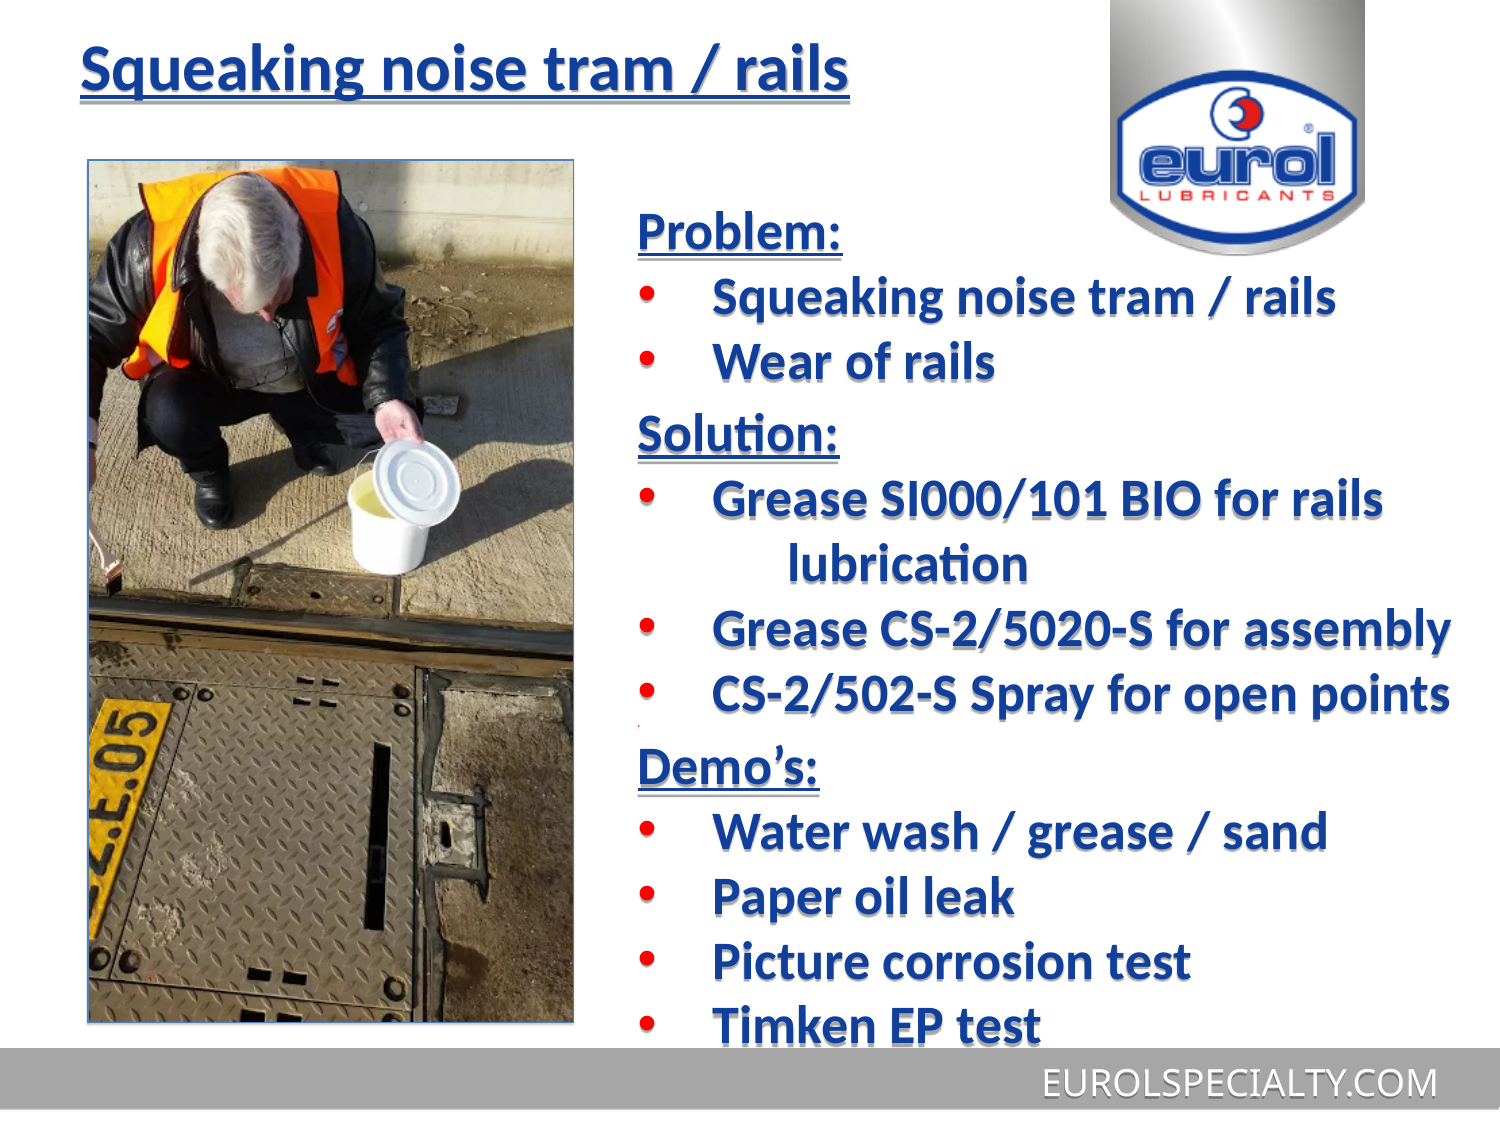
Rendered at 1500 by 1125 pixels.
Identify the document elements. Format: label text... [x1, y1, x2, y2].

picture [88, 160, 573, 1022]
text_box Squeaking noise tram / rails [65, 16, 1128, 112]
text_box Problem: Squeaking noise tram / rails Wear of rails Solution: Grease SI000/101 BIO for rails lubrication Grease CS-2/5020-S for assembly CS-2/502-S Spray for open points Demo’s: Water wash / grease / sand Paper oil leak Picture corrosion test Timken EP test [622, 187, 1500, 1097]
